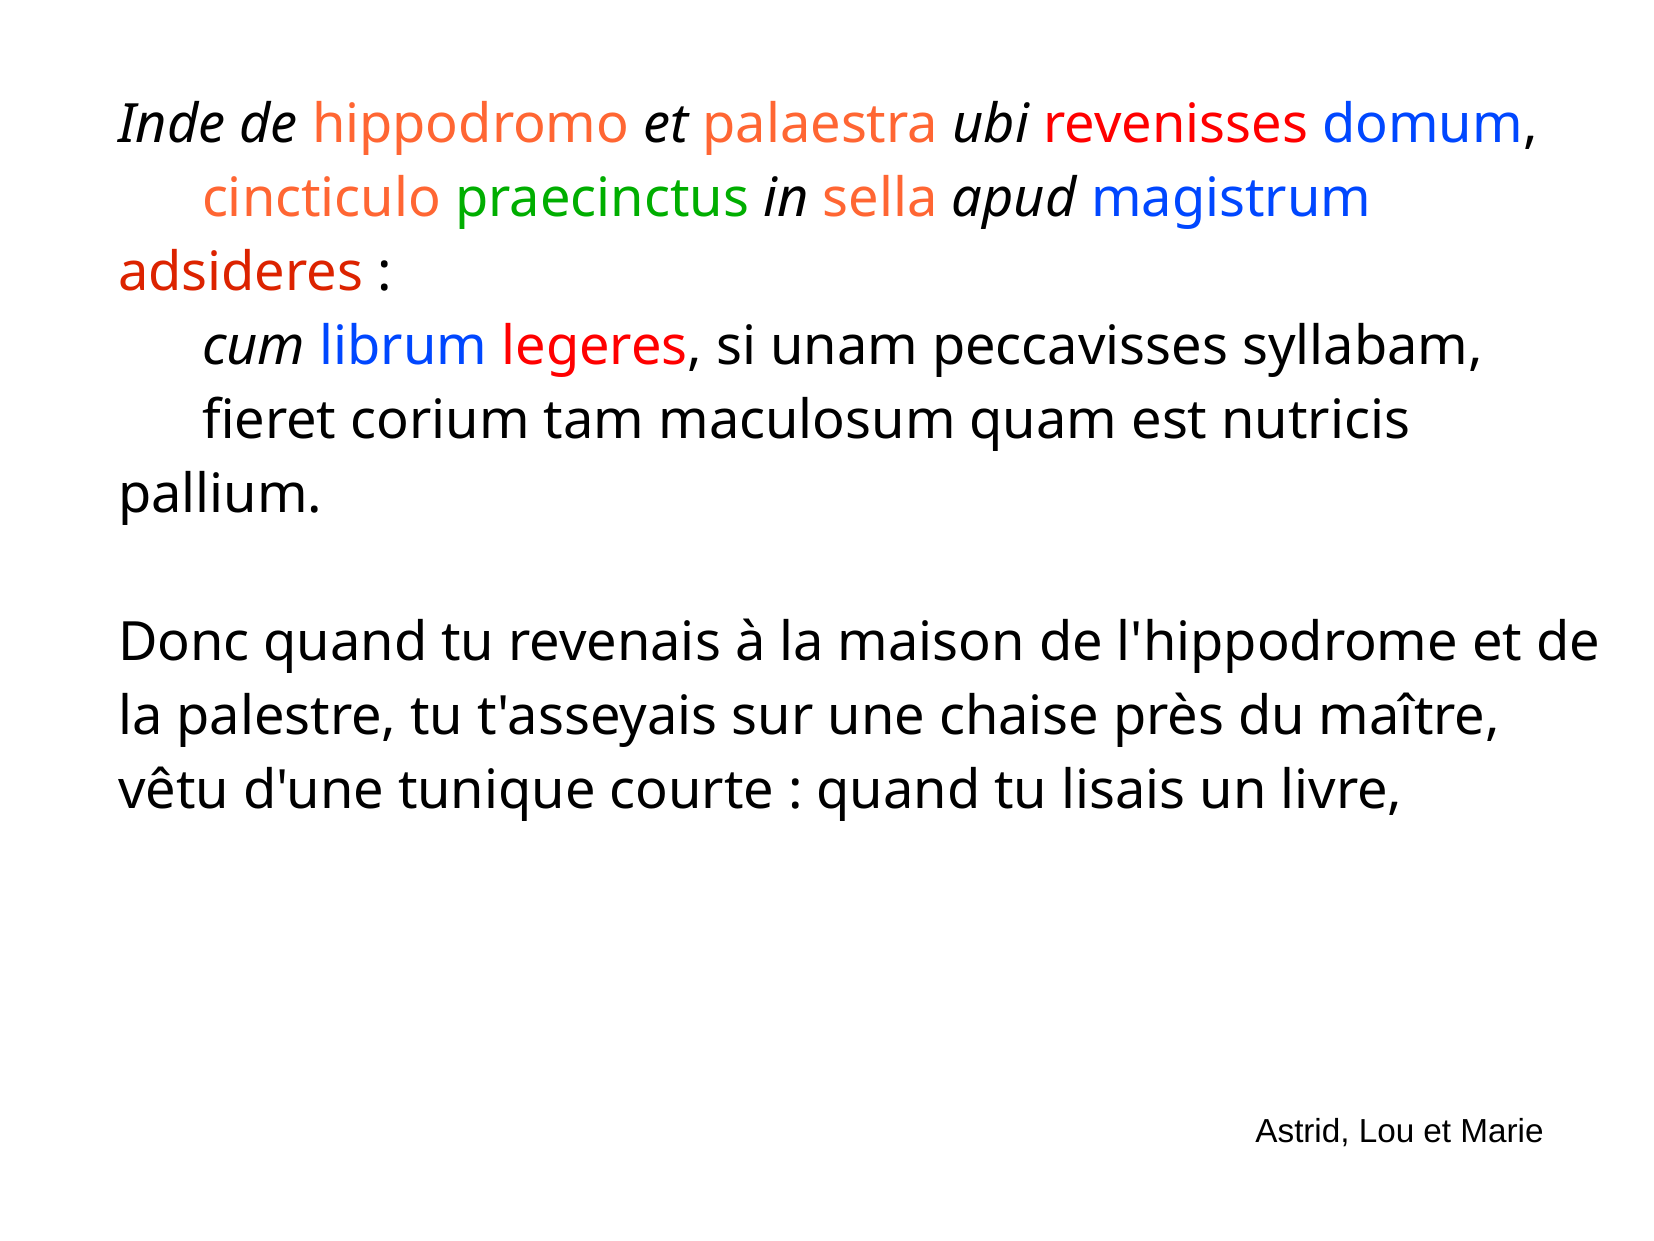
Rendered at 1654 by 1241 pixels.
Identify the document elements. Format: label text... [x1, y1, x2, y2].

list Inde de hippodromo et palaestra ubi revenisses domum, cincticulo praecinctus in sella apud magistrum adsideres : cum librum legeres, si unam peccavisses syllabam, fieret corium tam maculosum quam est nutricis pallium. Donc quand tu revenais à la maison de l'hippodrome et de la palestre, tu t'asseyais sur une chaise près du maître, vêtu d'une tunique courte : quand tu lisais un livre, [118, 84, 1607, 1111]
text_box Astrid, Lou et Marie [1240, 1105, 1560, 1158]
